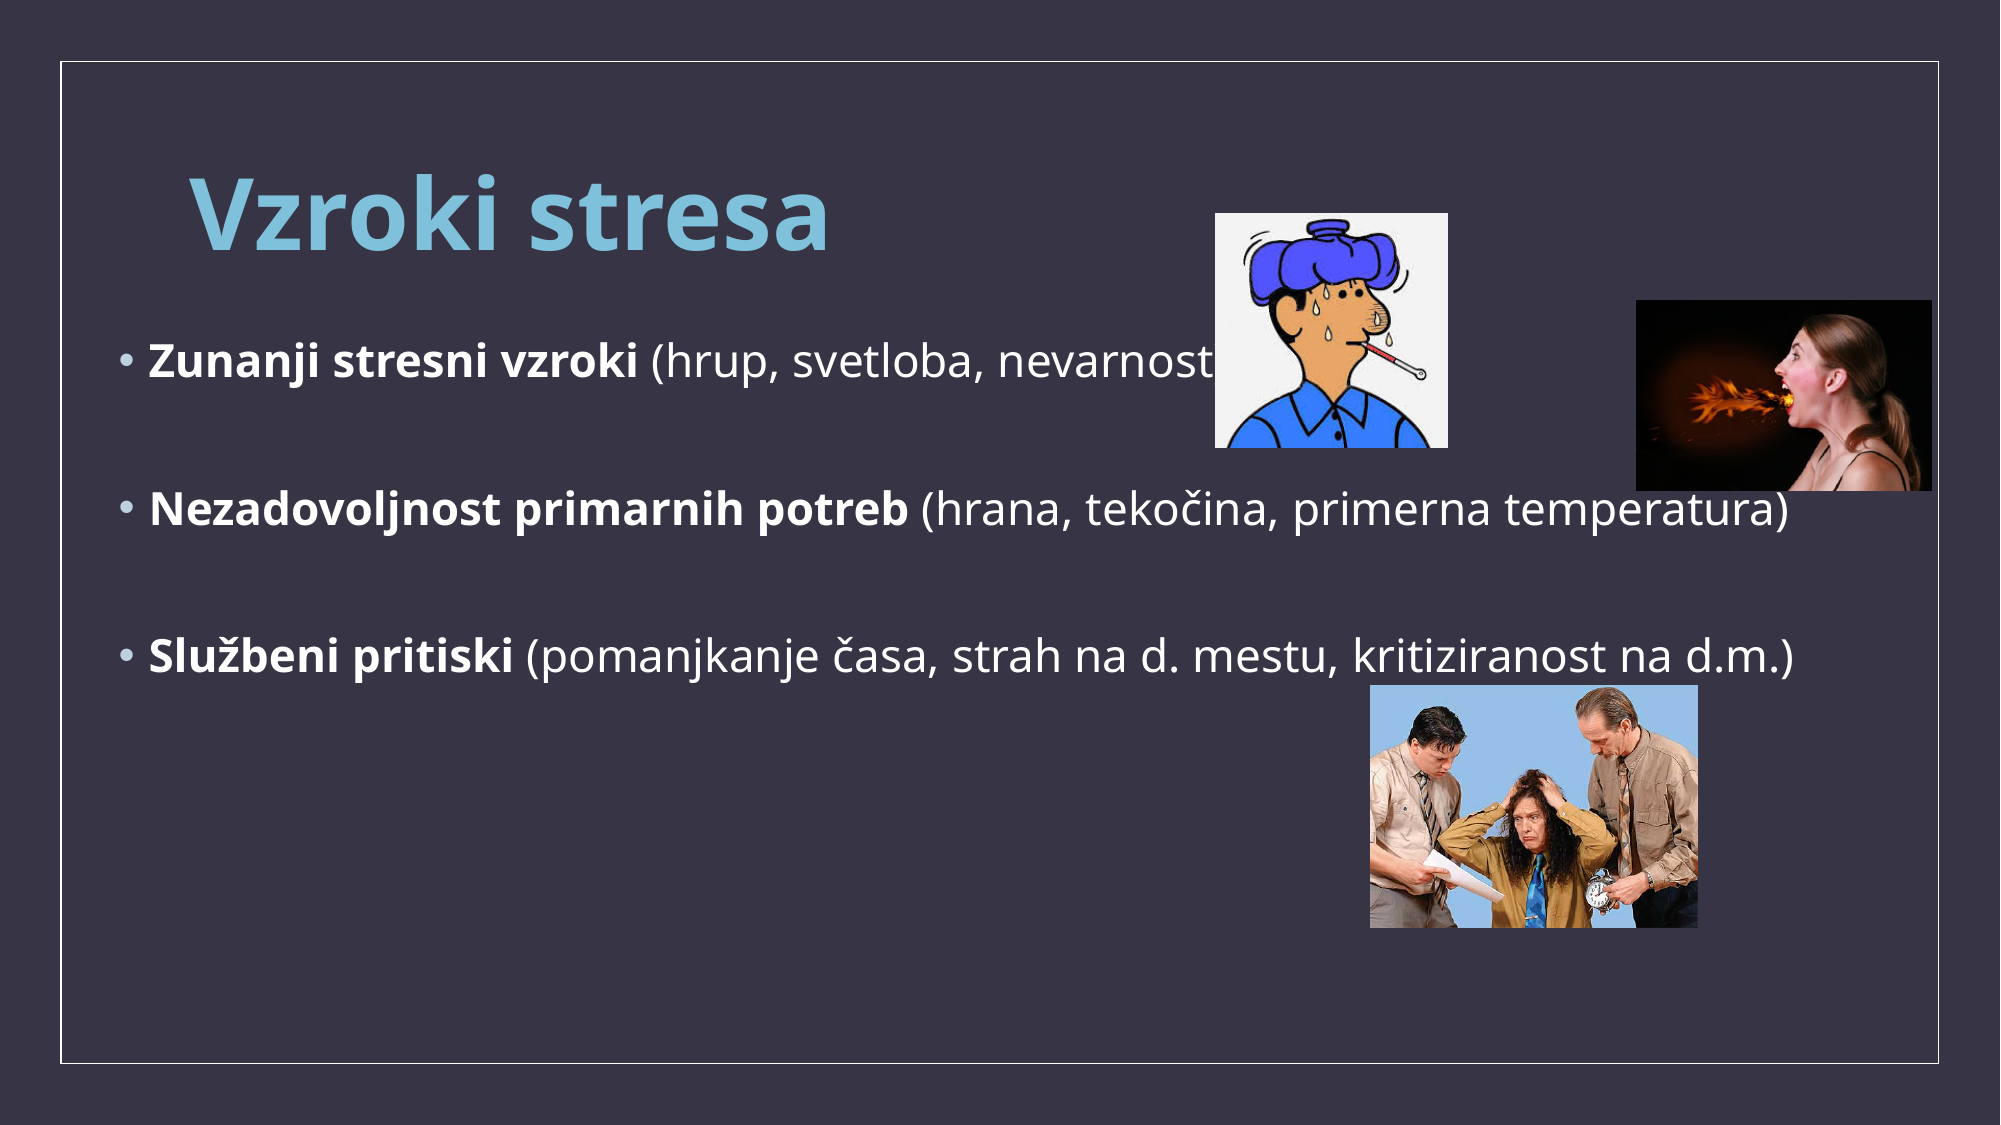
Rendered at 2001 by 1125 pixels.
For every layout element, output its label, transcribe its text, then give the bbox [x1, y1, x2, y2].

picture [1215, 213, 1448, 448]
list Zunanji stresni vzroki (hrup, svetloba, nevarnost) Nezadovoljnost primarnih potreb (hrana, tekočina, primerna temperatura) Službeni pritiski (pomanjkanje časa, strah na d. mestu, kritiziranost na d.m.) [103, 250, 1825, 1001]
title Vzroki stresa [174, 105, 1825, 250]
picture [1636, 300, 1932, 491]
picture [1370, 685, 1698, 928]
